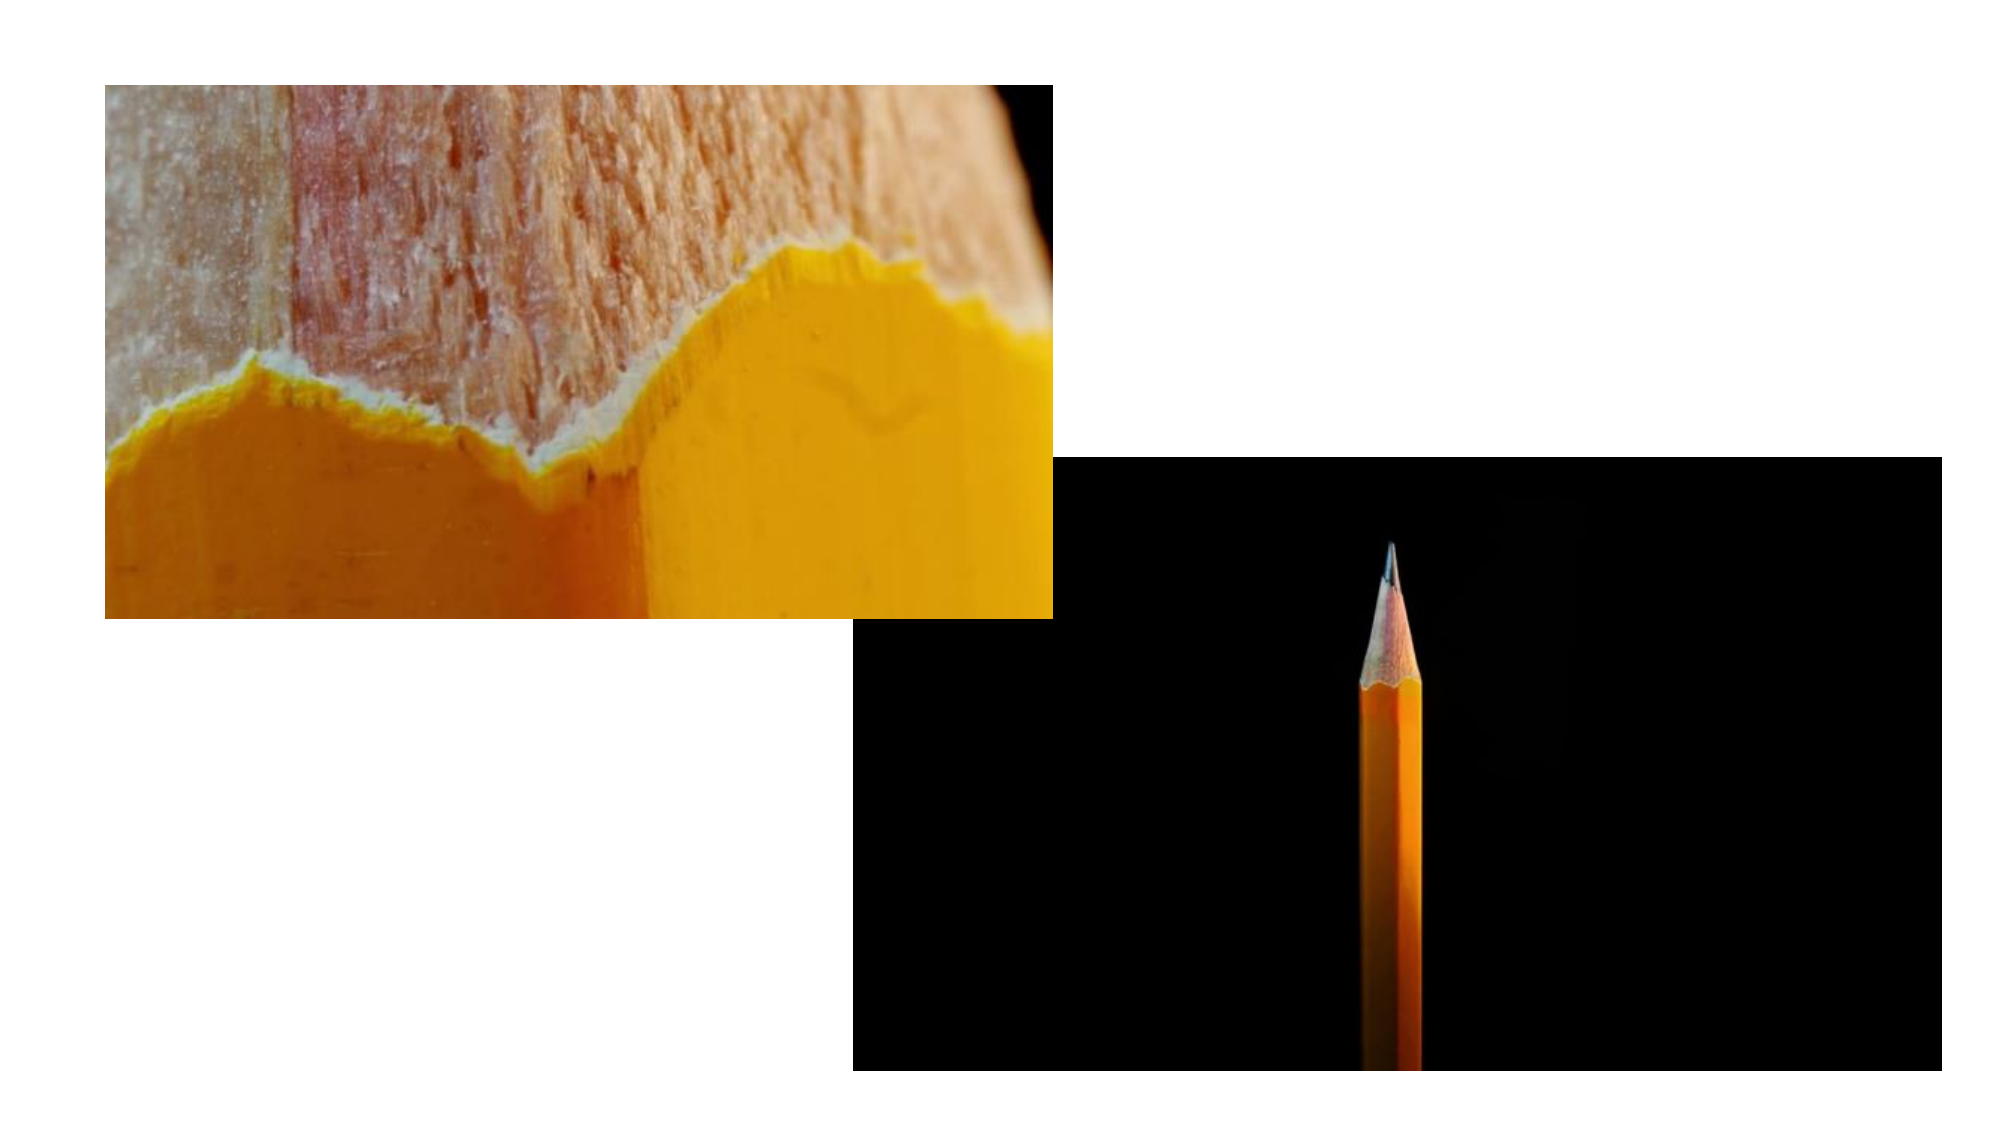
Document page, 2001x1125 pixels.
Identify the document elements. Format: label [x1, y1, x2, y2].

picture [105, 85, 1942, 1071]
